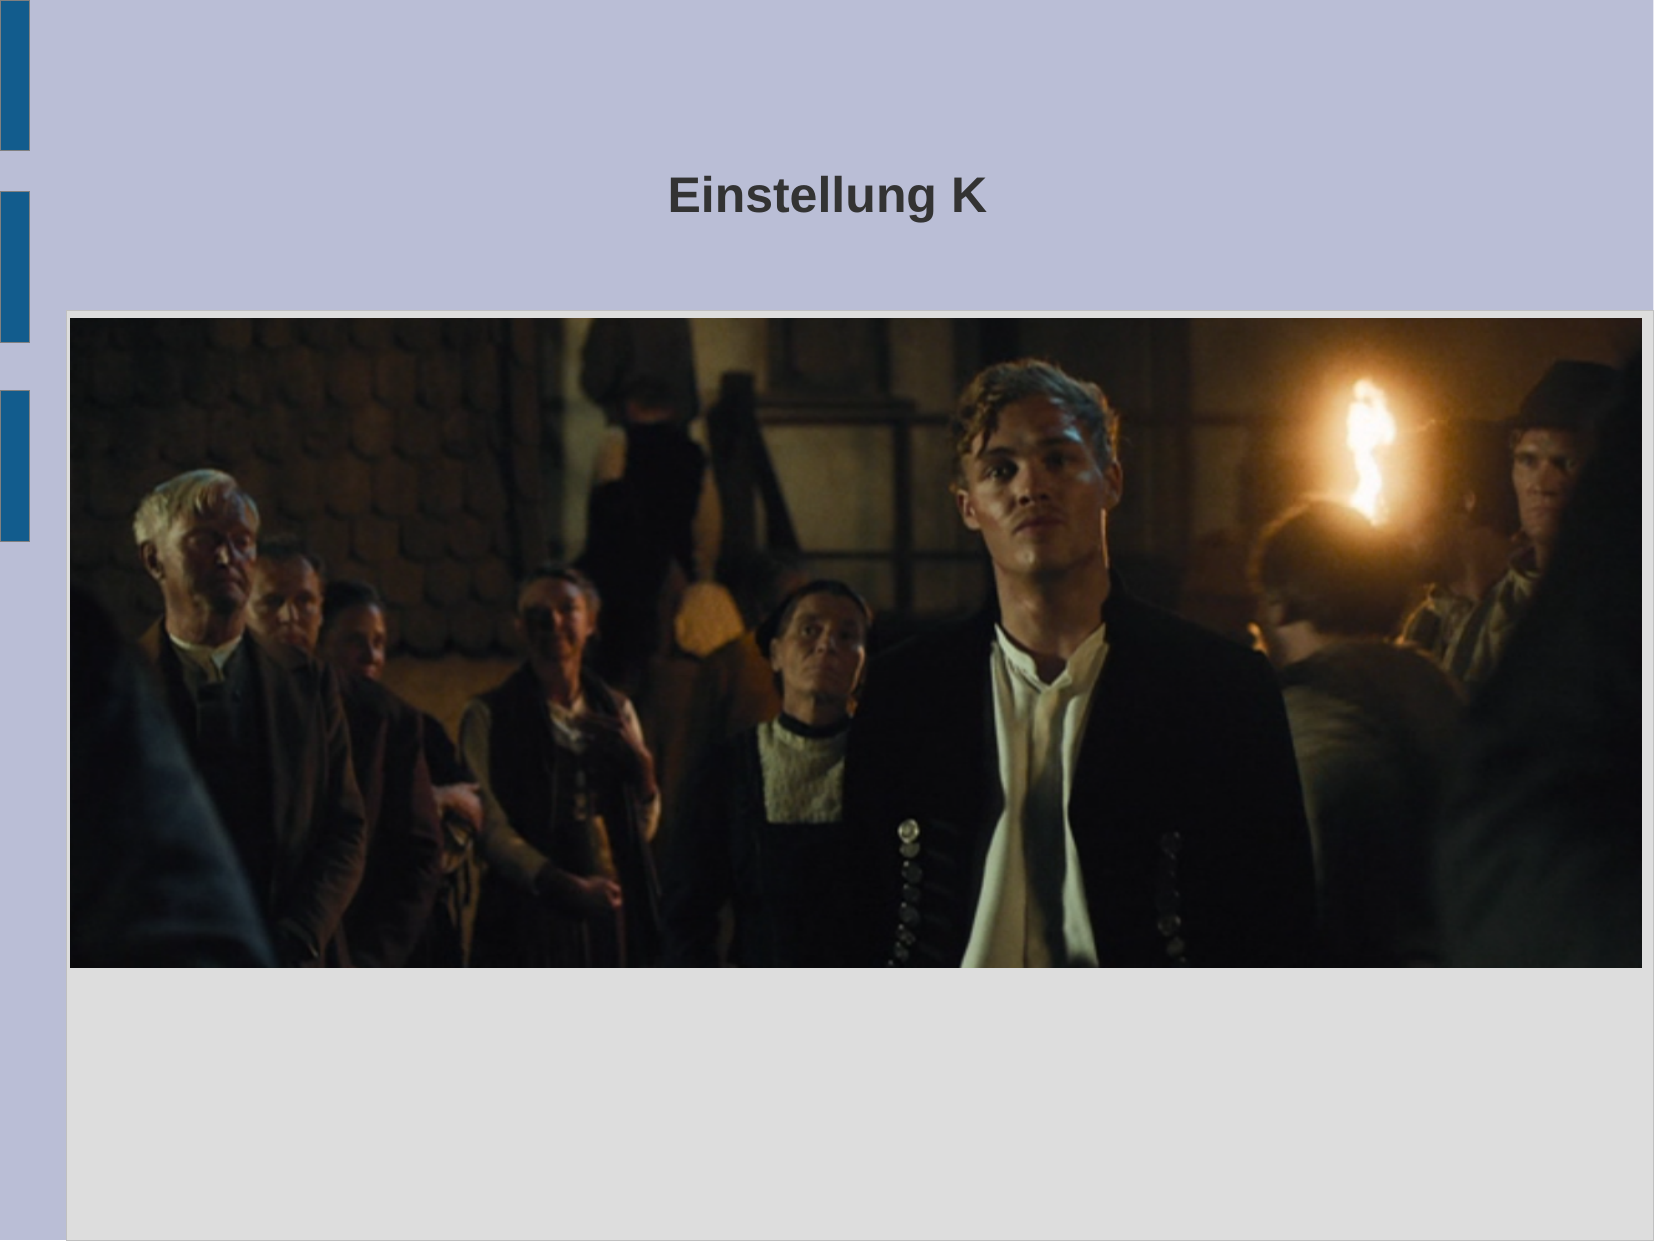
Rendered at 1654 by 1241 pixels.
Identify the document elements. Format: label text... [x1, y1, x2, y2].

picture [70, 318, 1642, 968]
title Einstellung K [121, 91, 1534, 299]
